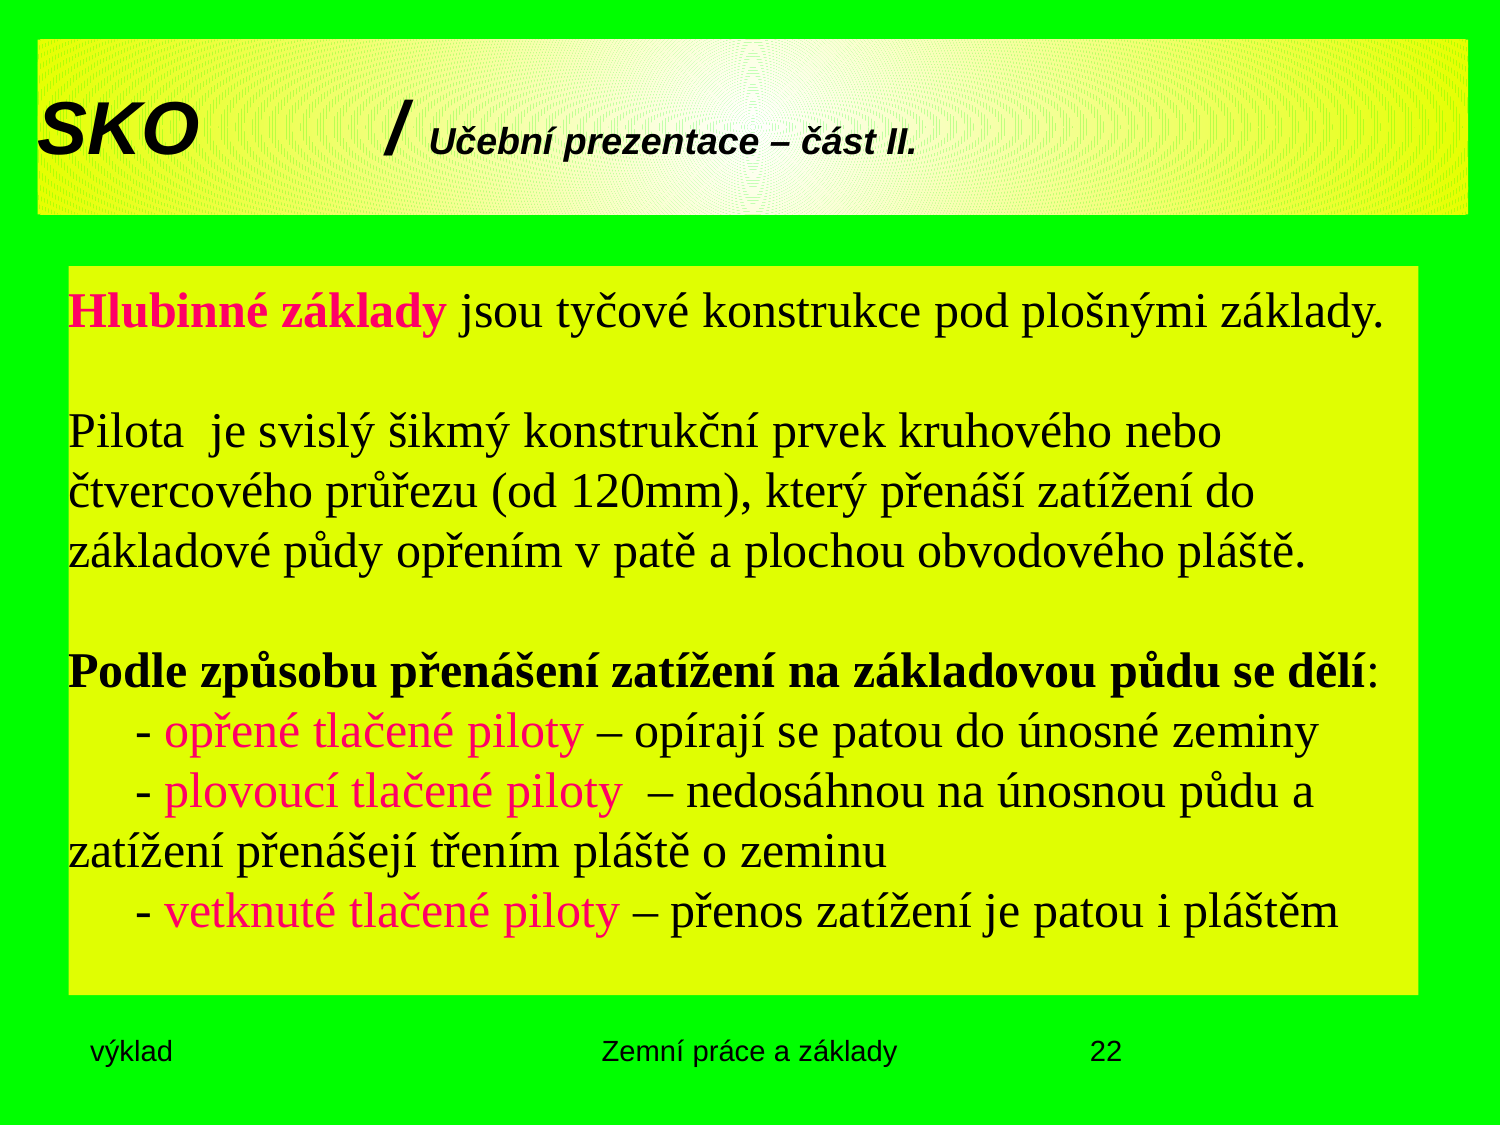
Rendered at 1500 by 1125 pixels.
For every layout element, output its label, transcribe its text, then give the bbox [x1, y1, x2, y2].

text_box [1074, 1024, 1426, 1103]
text_box výklad [75, 1024, 426, 1103]
text_box Hlubinné základy jsou tyčové konstrukce pod plošnými základy. Pilota je svislý šikmý konstrukční prvek kruhového nebo čtvercového průřezu (od 120mm), který přenáší zatížení do základové půdy opřením v patě a plochou obvodového pláště. Podle způsobu přenášení zatížení na základovou půdu se dělí: - opřené tlačené piloty – opírají se patou do únosné zeminy - plovoucí tlačené piloty – nedosáhnou na únosnou půdu a zatížení přenášejí třením pláště o zeminu - vetknuté tlačené piloty – přenos zatížení je patou i pláštěm [68, 266, 1419, 996]
text_box Zemní práce a základy [512, 1024, 988, 1103]
text_box SKO / Učební prezentace – část II. [38, 40, 1468, 214]
